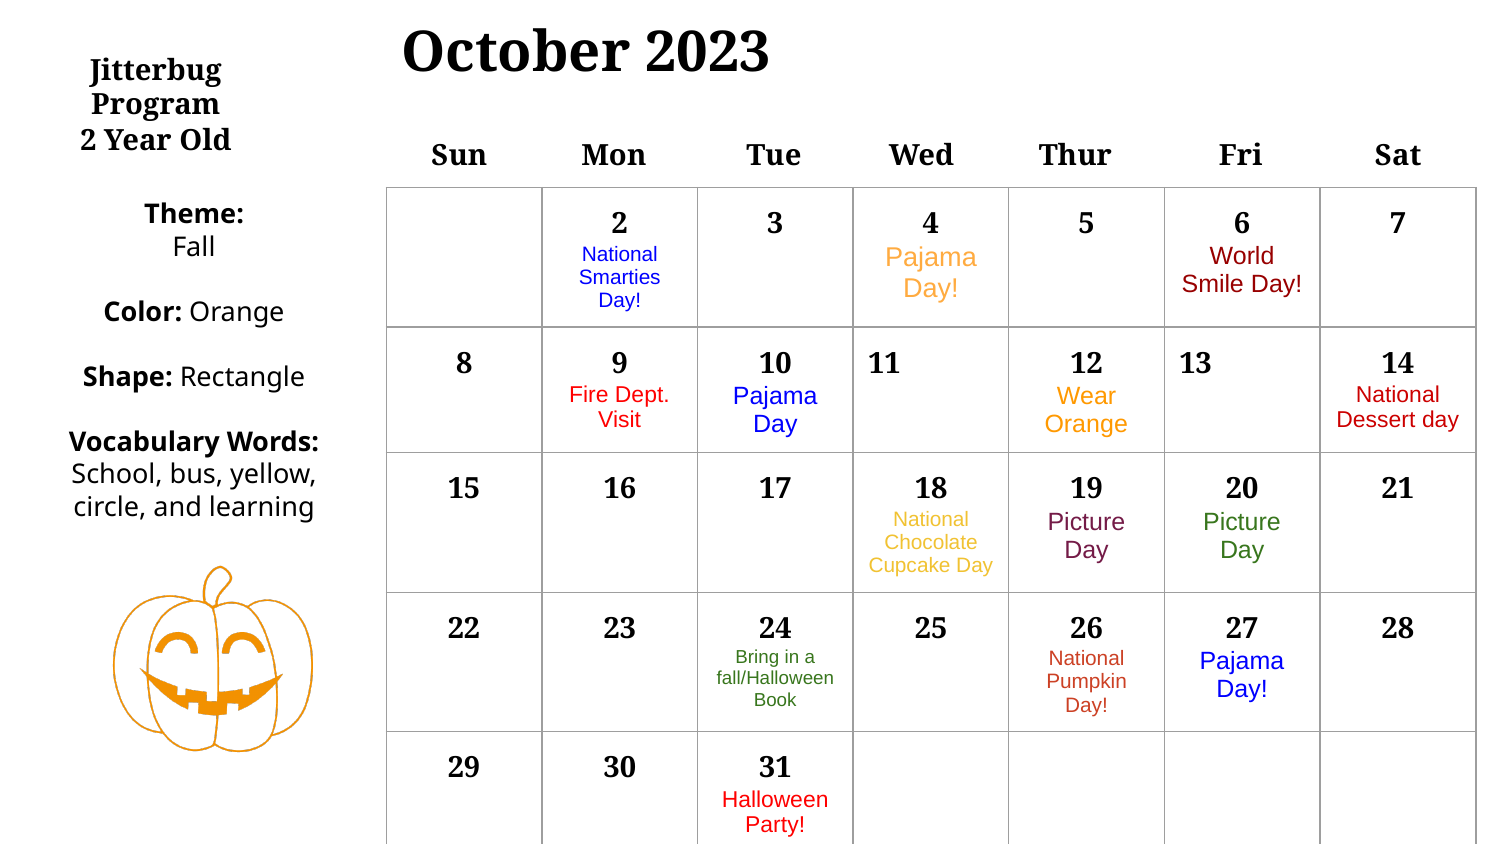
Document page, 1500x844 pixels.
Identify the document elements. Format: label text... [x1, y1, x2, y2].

table_cell 15 [387, 453, 541, 592]
table_cell 14 National Dessert day [1321, 328, 1475, 452]
table_cell 8 [387, 328, 541, 452]
table_cell 28 [1321, 593, 1475, 731]
table_cell 26 National Pumpkin Day! [1009, 593, 1164, 731]
table_cell 20 Picture Day [1165, 453, 1319, 592]
table_cell 18 National Chocolate Cupcake Day [854, 453, 1008, 592]
table_cell 21 [1321, 453, 1475, 592]
table_cell 19 Picture Day [1009, 453, 1164, 592]
table_cell 27 Pajama Day! [1165, 593, 1319, 731]
table_cell 23 [543, 593, 697, 731]
table_cell 13 [1165, 328, 1319, 452]
table_header 7 [1321, 188, 1475, 326]
table_cell [854, 732, 1008, 844]
table_cell 12 Wear Orange [1009, 328, 1164, 452]
table_cell 17 [698, 453, 852, 592]
picture [93, 548, 326, 781]
table_header 2 National Smarties Day! [543, 188, 697, 326]
text_box Jitterbug Program 2 Year Old [40, 35, 272, 161]
table_cell 9 Fire Dept. Visit [543, 328, 697, 452]
table_header 4 Pajama Day! [854, 188, 1008, 326]
table_cell 10 Pajama Day [698, 328, 852, 452]
title October 2023 [386, 0, 1048, 109]
text_box Sun Mon Tue Wed Thur Fri Sat [386, 121, 1476, 187]
table_header [387, 188, 541, 326]
table_cell 29 [387, 732, 541, 844]
table_cell [1321, 732, 1475, 844]
table_cell 31 Halloween Party! [698, 732, 852, 844]
table_cell 22 [387, 593, 541, 731]
table_header 5 [1009, 188, 1164, 326]
table_cell [1009, 732, 1164, 844]
table_cell 30 [543, 732, 697, 844]
table_cell 16 [543, 453, 697, 592]
table_header 3 [698, 188, 852, 326]
table_cell 25 [854, 593, 1008, 731]
table_cell 24 Bring in a fall/Halloween Book [698, 593, 852, 731]
text_box Theme: Fall Color: Orange Shape: Rectangle Vocabulary Words: School, bus, yellow, circle, and learning [40, 181, 348, 743]
table_cell [1165, 732, 1319, 844]
table_cell 11 [854, 328, 1008, 452]
table_header 6 World Smile Day! [1165, 188, 1319, 326]
